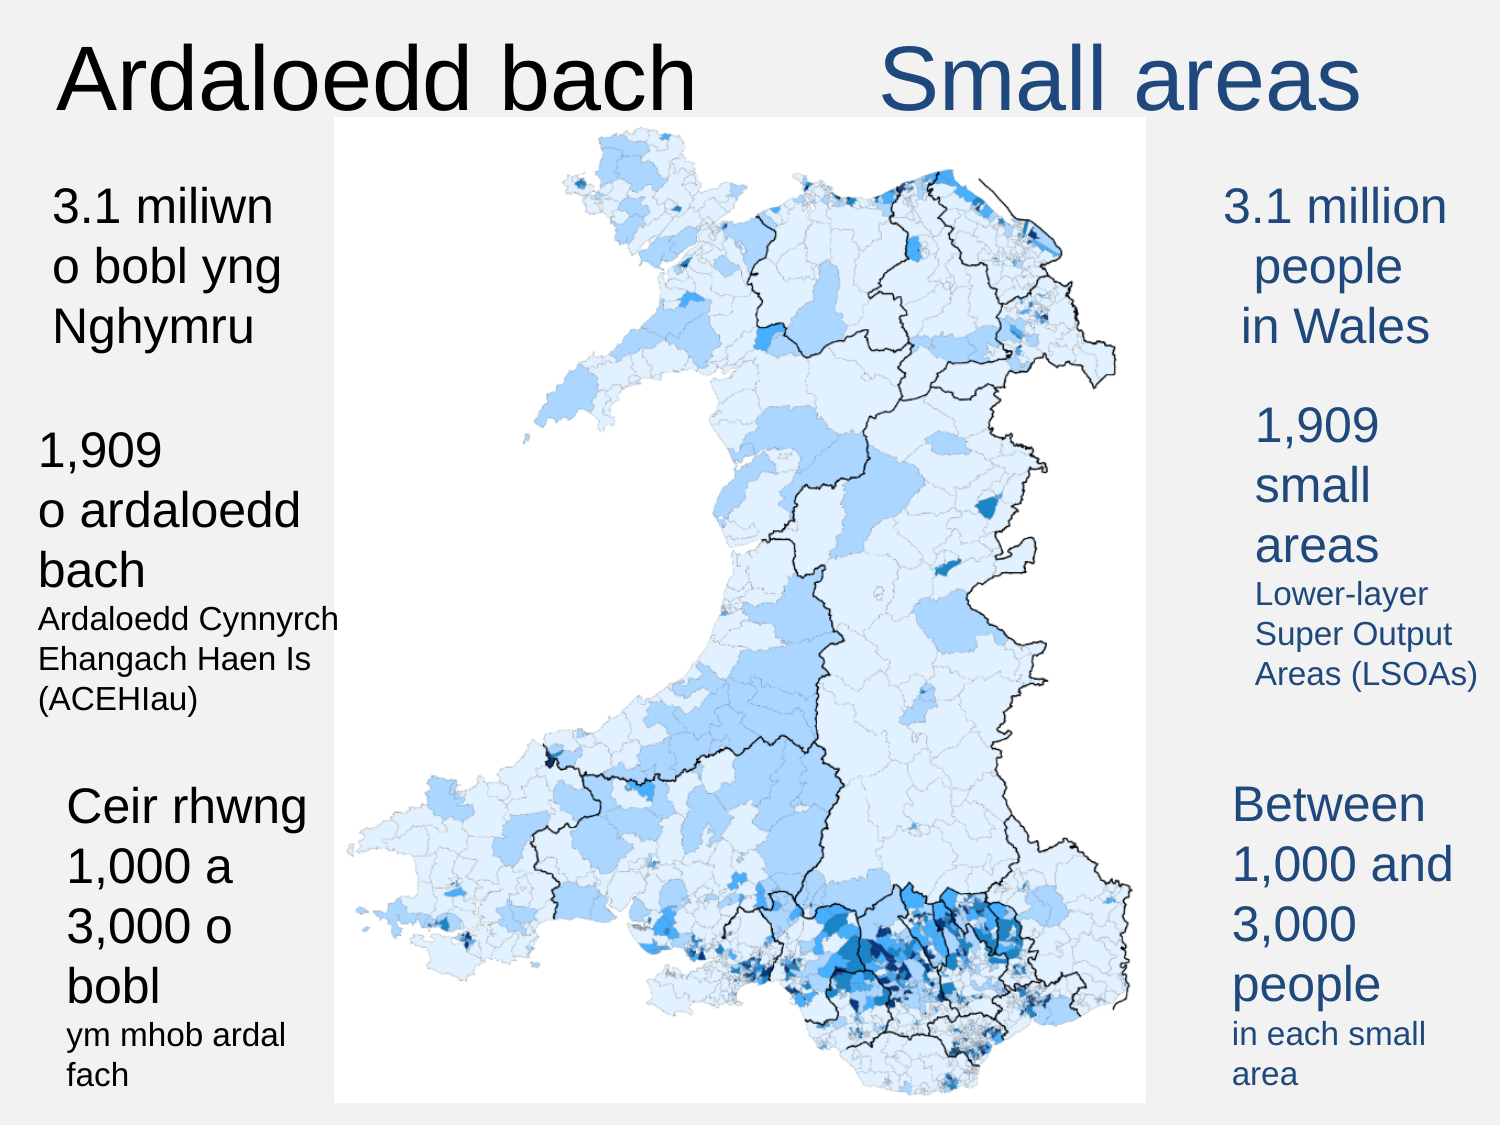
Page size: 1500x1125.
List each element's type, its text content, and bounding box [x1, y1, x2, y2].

picture [334, 117, 1146, 1103]
text_box 3.1 million people in Wales [1200, 165, 1471, 363]
text_box 1,909 small areas Lower-layer Super Output Areas (LSOAs) [1239, 384, 1500, 703]
text_box 3.1 miliwn o bobl yng Nghymru [37, 165, 373, 363]
text_box 1,909 o ardaloedd bach Ardaloedd Cynnyrch Ehangach Haen Is (ACEHIau) [22, 409, 360, 728]
text_box Ardaloedd bach [41, 11, 810, 138]
text_box Between 1,000 and 3,000 people in each small area [1216, 764, 1500, 1103]
text_box Small areas [863, 11, 1426, 138]
text_box Ceir rhwng 1,000 a 3,000 o bobl ym mhob ardal fach [51, 766, 339, 1105]
